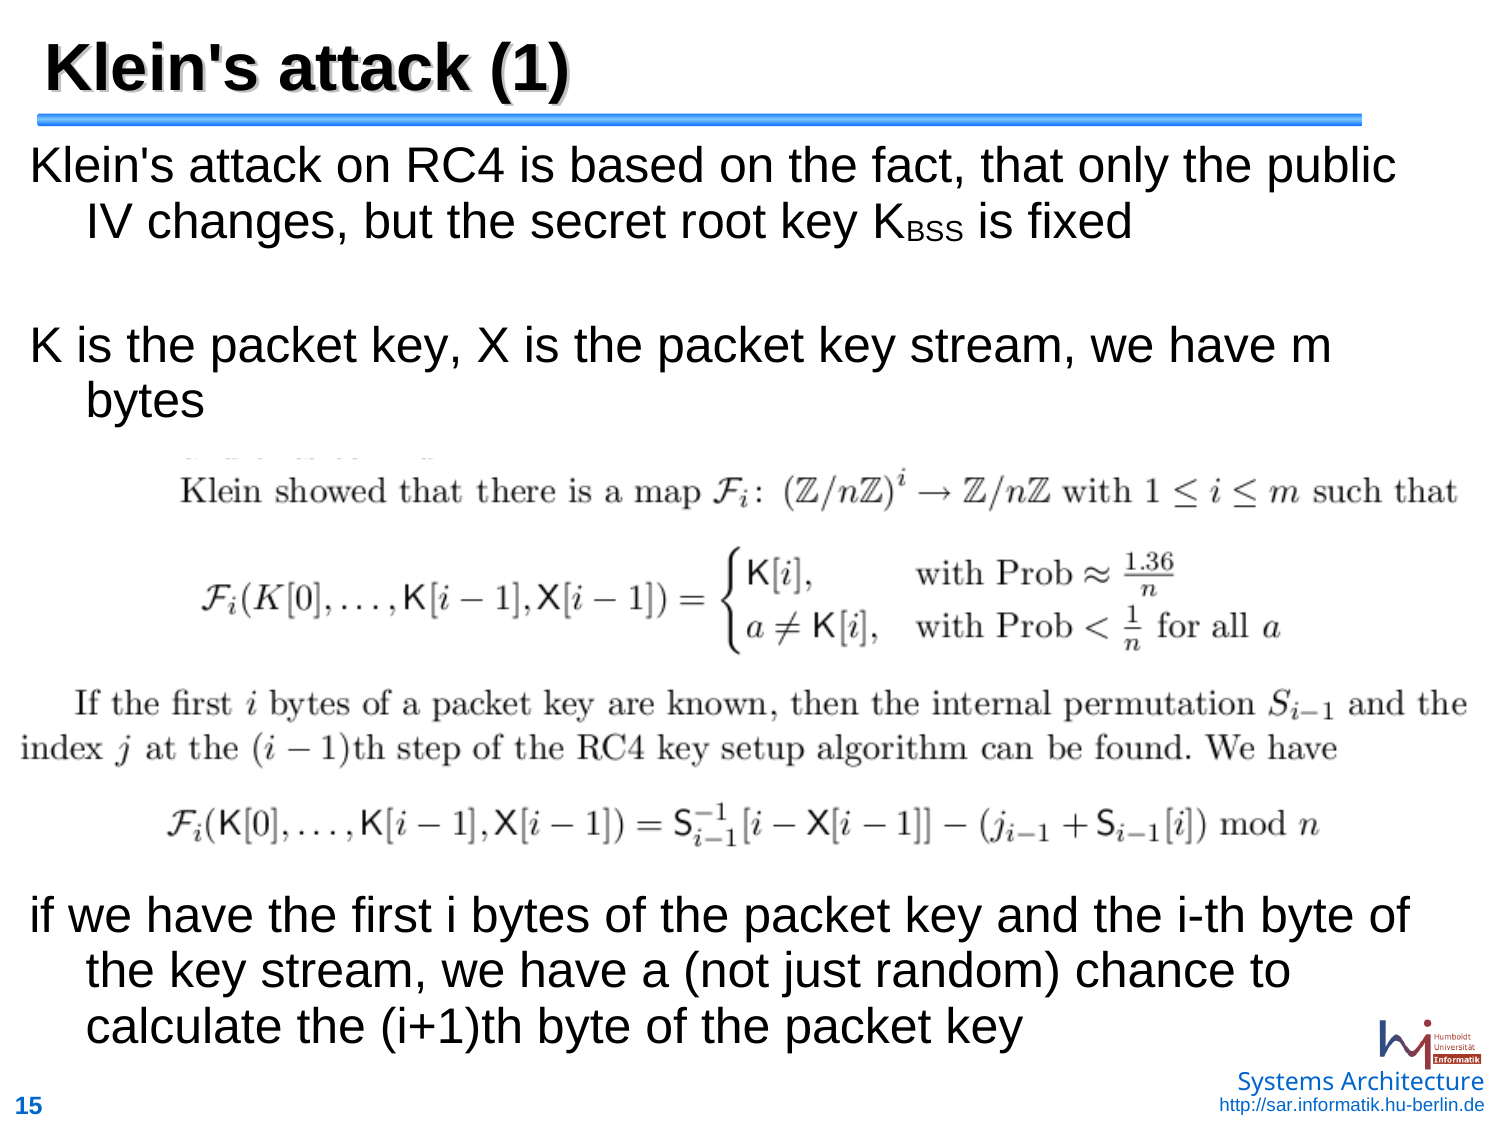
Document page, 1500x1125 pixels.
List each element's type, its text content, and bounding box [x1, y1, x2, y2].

picture [1426, 1016, 1483, 1071]
title Klein's attack (1) [29, 11, 1500, 123]
list Klein's attack on RC4 is based on the fact, that only the public IV changes, but the secret root key KBSS is fixed K is the packet key, X is the packet key stream, we have m bytes if we have the first i bytes of the packet key and the i-th byte of the key stream, we have a (not just random) chance to calculate the (i+1)th byte of the packet key [29, 863, 1426, 1125]
list Klein's attack on RC4 is based on the fact, that only the public IV changes, but the secret root key KBSS is fixed K is the packet key, X is the packet key stream, we have m bytes if we have the first i bytes of the packet key and the i-th byte of the key stream, we have a (not just random) chance to calculate the (i+1)th byte of the packet key [29, 137, 1426, 458]
picture [14, 458, 1478, 863]
